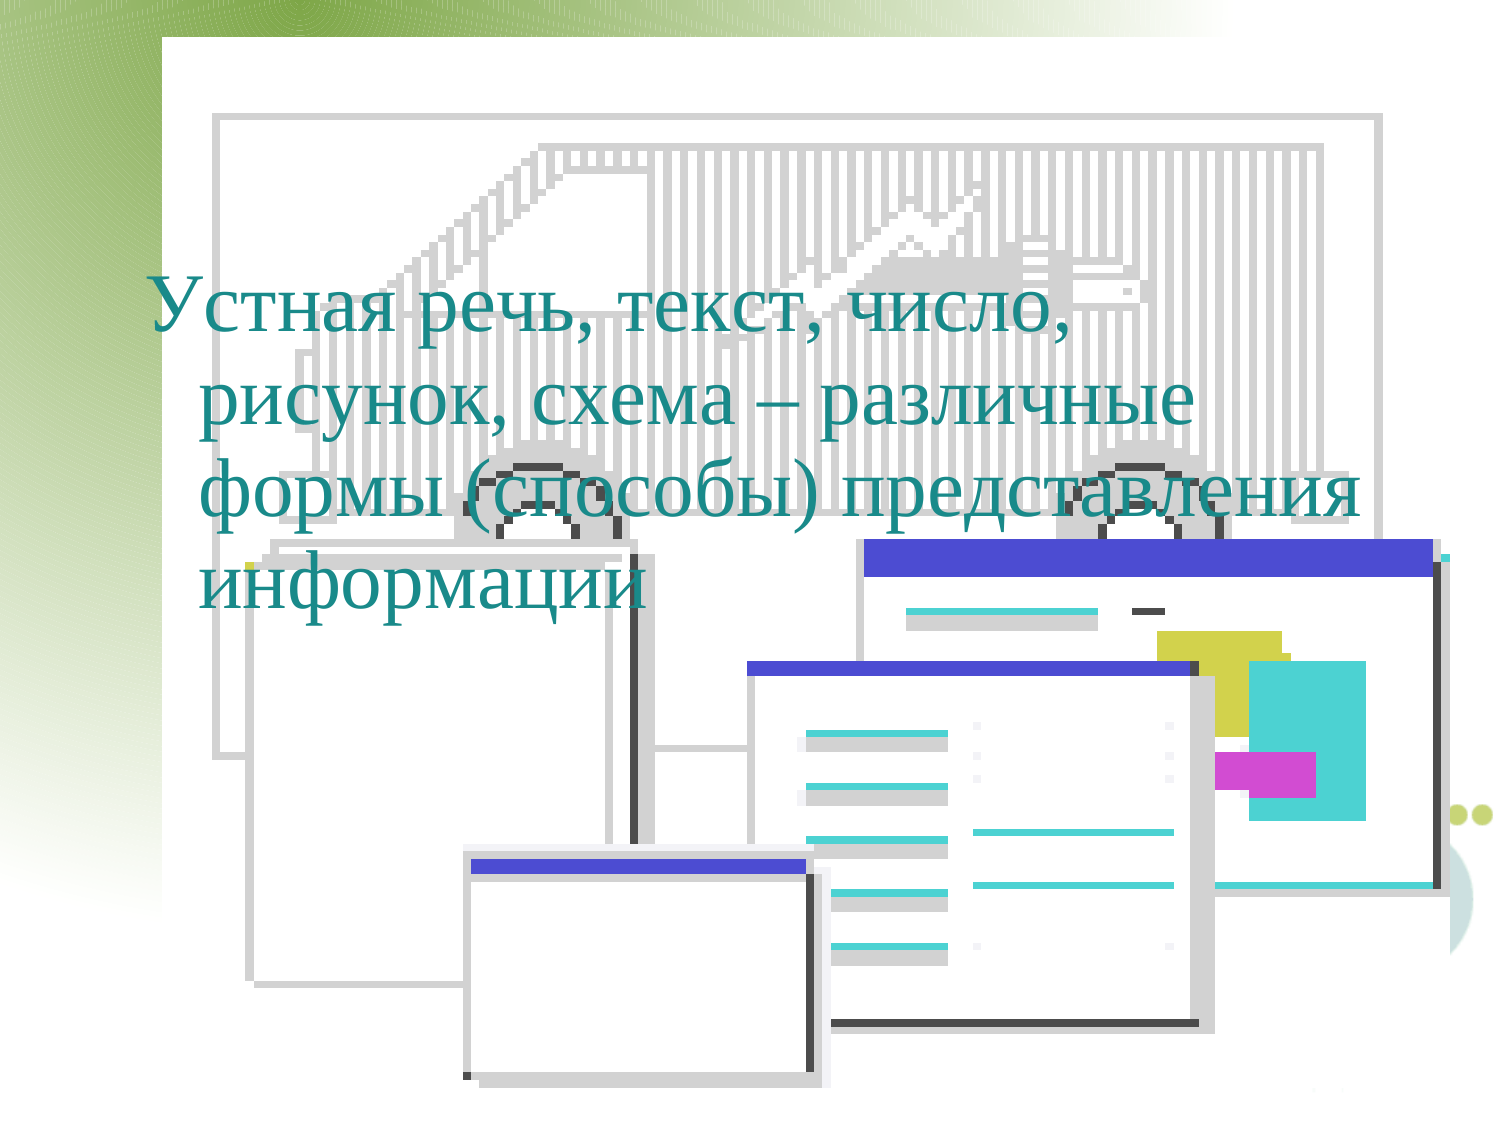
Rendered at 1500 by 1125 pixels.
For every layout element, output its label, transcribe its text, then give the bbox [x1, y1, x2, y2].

list Устная речь, текст, число, рисунок, схема – различные формы (способы) представления информации [112, 249, 1388, 926]
picture [162, 37, 1500, 1098]
